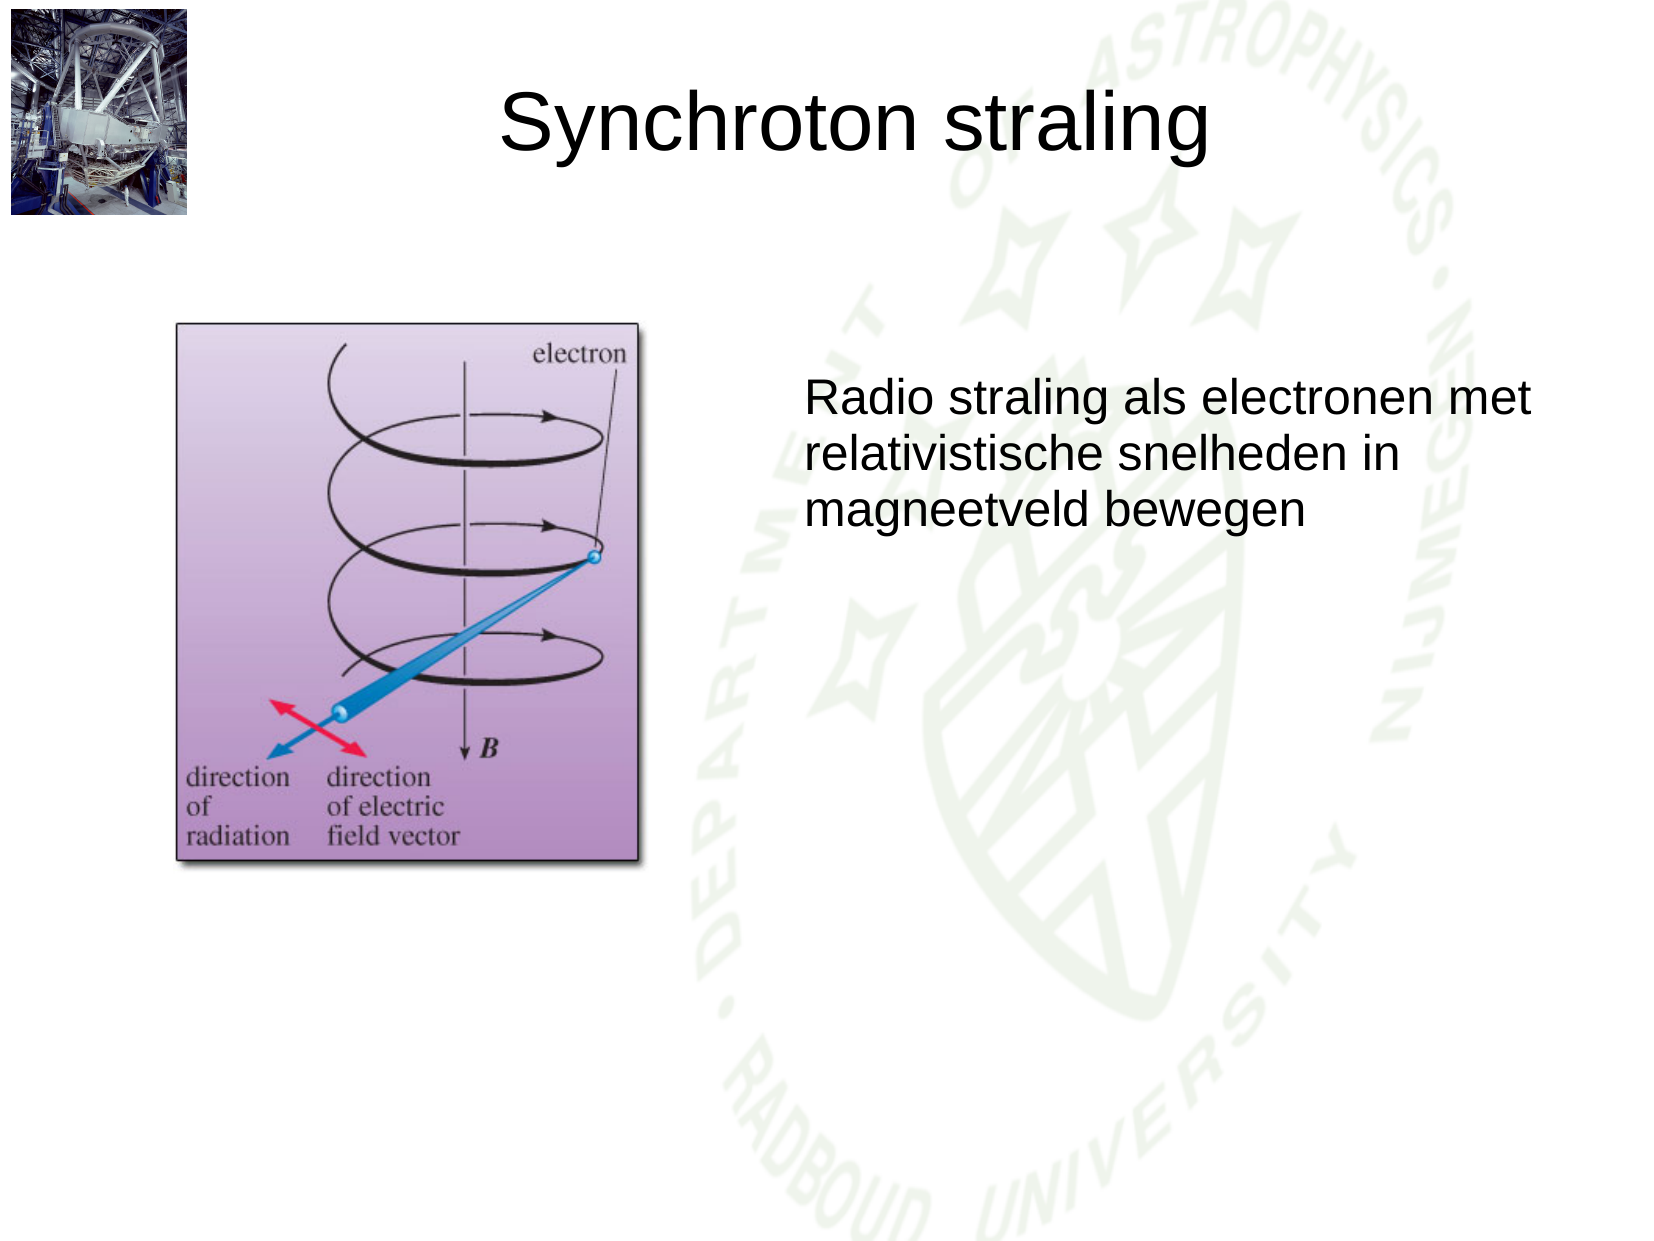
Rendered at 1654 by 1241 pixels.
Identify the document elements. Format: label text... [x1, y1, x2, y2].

text_box Radio straling als electronen met relativistische snelheden in magneetveld bewegen [789, 362, 1562, 545]
picture [0, 0, 1654, 1241]
text_box Synchroton straling [484, 67, 1227, 176]
